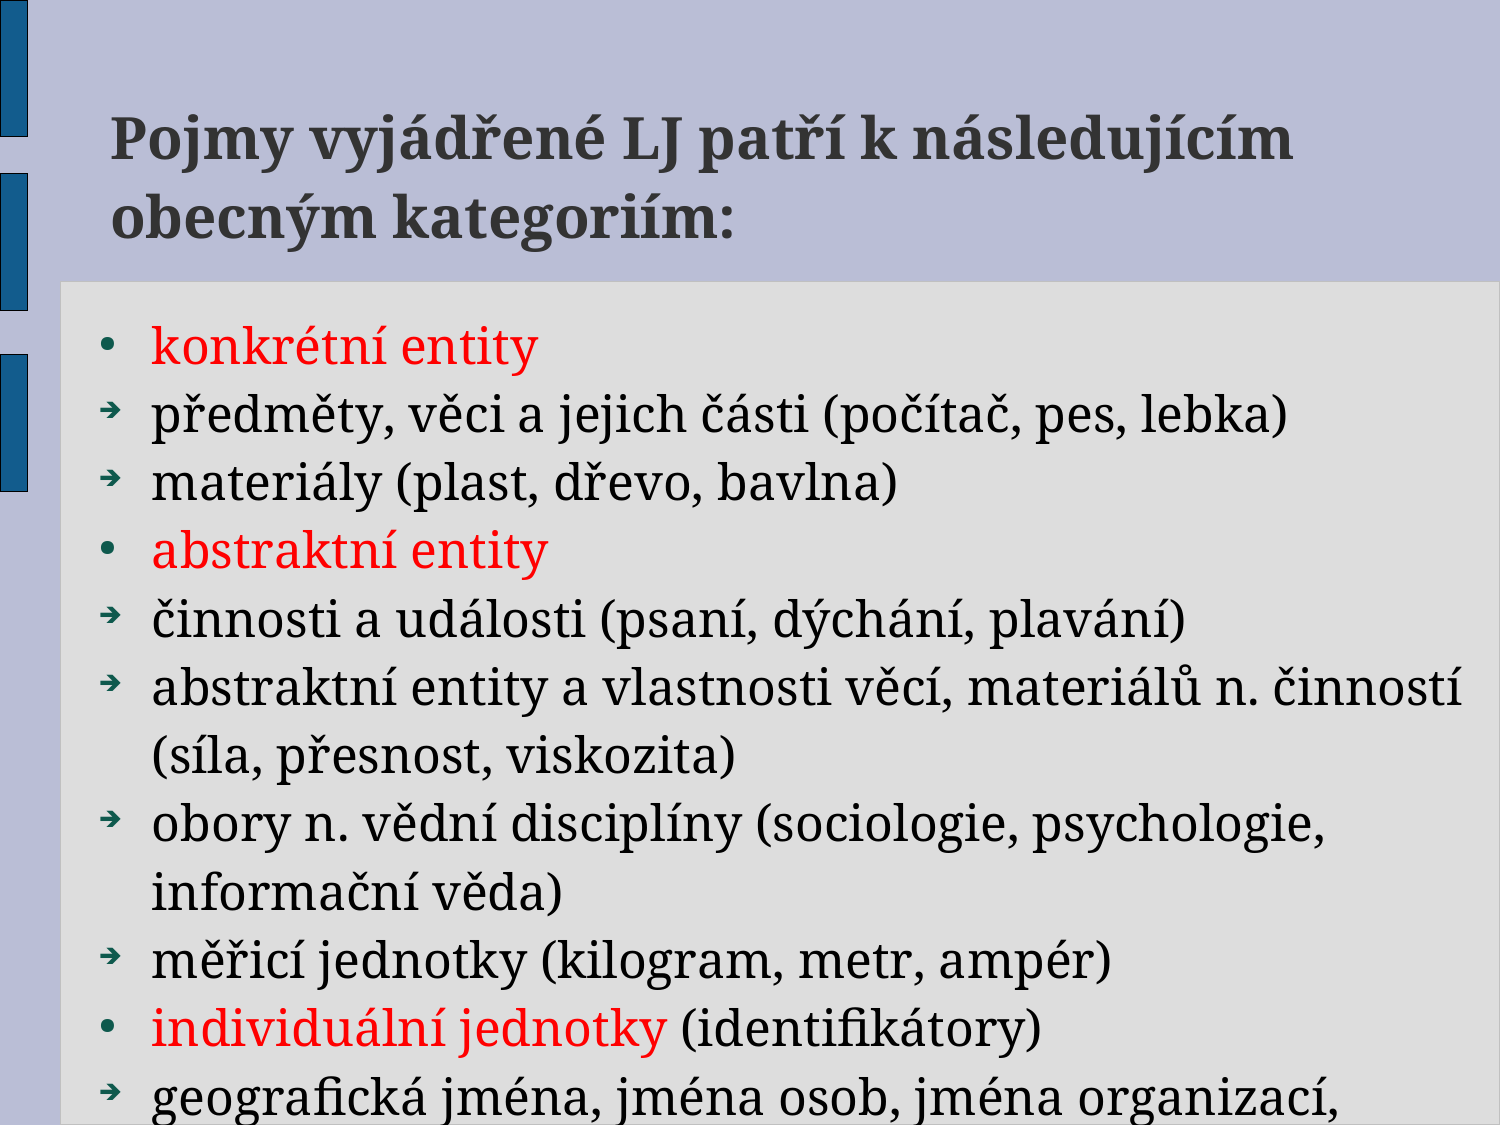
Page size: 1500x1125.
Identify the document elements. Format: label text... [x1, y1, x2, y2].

list konkrétní entity předměty, věci a jejich části (počítač, pes, lebka)‏ materiály (plast, dřevo, bavlna)‏ abstraktní entity činnosti a události (psaní, dýchání, plavání)‏ abstraktní entity a vlastnosti věcí, materiálů n. činností (síla, přesnost, viskozita)‏ obory n. vědní disciplíny (sociologie, psychologie, informační věda)‏ měřicí jednotky (kilogram, metr, ampér)‏ individuální jednotky (identifikátory)‏ geografická jména, jména osob, jména organizací, jména výrobků [81, 310, 1473, 1106]
title Pojmy vyjádřené LJ patří k následujícím obecným kategoriím: [110, 90, 1392, 264]
